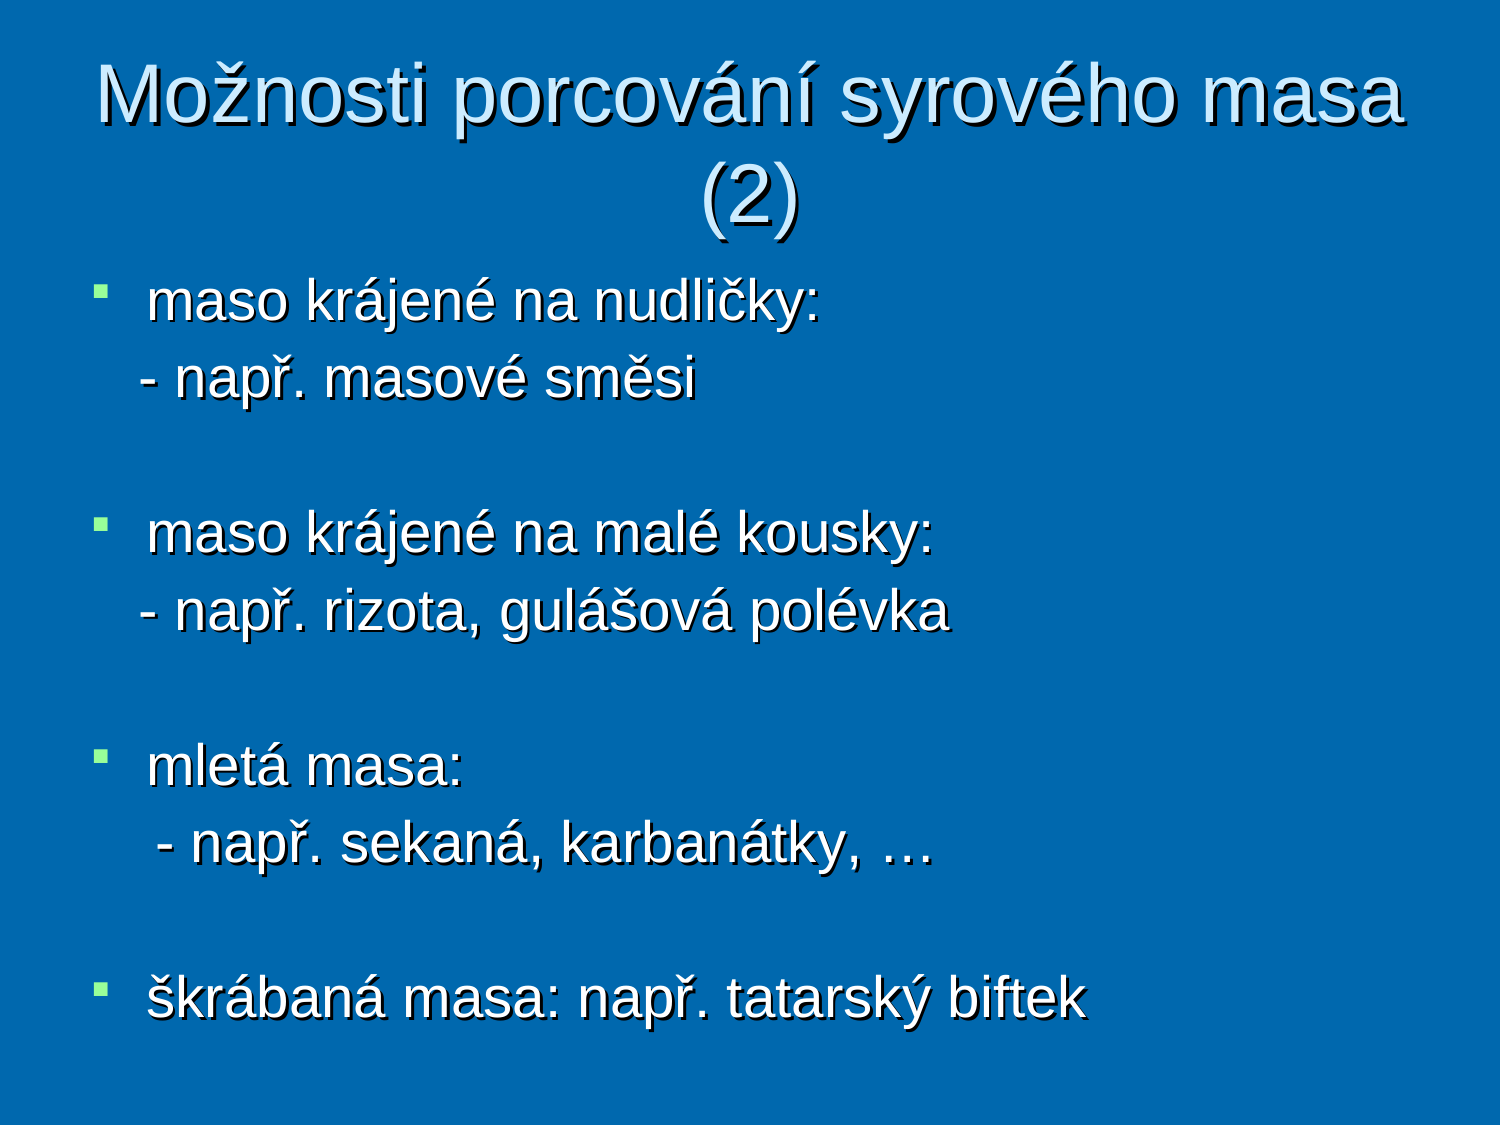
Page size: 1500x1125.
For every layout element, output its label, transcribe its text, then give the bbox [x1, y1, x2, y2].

list maso krájené na nudličky: - např. masové směsi maso krájené na malé kousky: - např. rizota, gulášová polévka mletá masa: - např. sekaná, karbanátky, … škrábaná masa: např. tatarský biftek [75, 262, 1426, 1071]
title Možnosti porcování syrového masa (2) [75, 31, 1426, 247]
